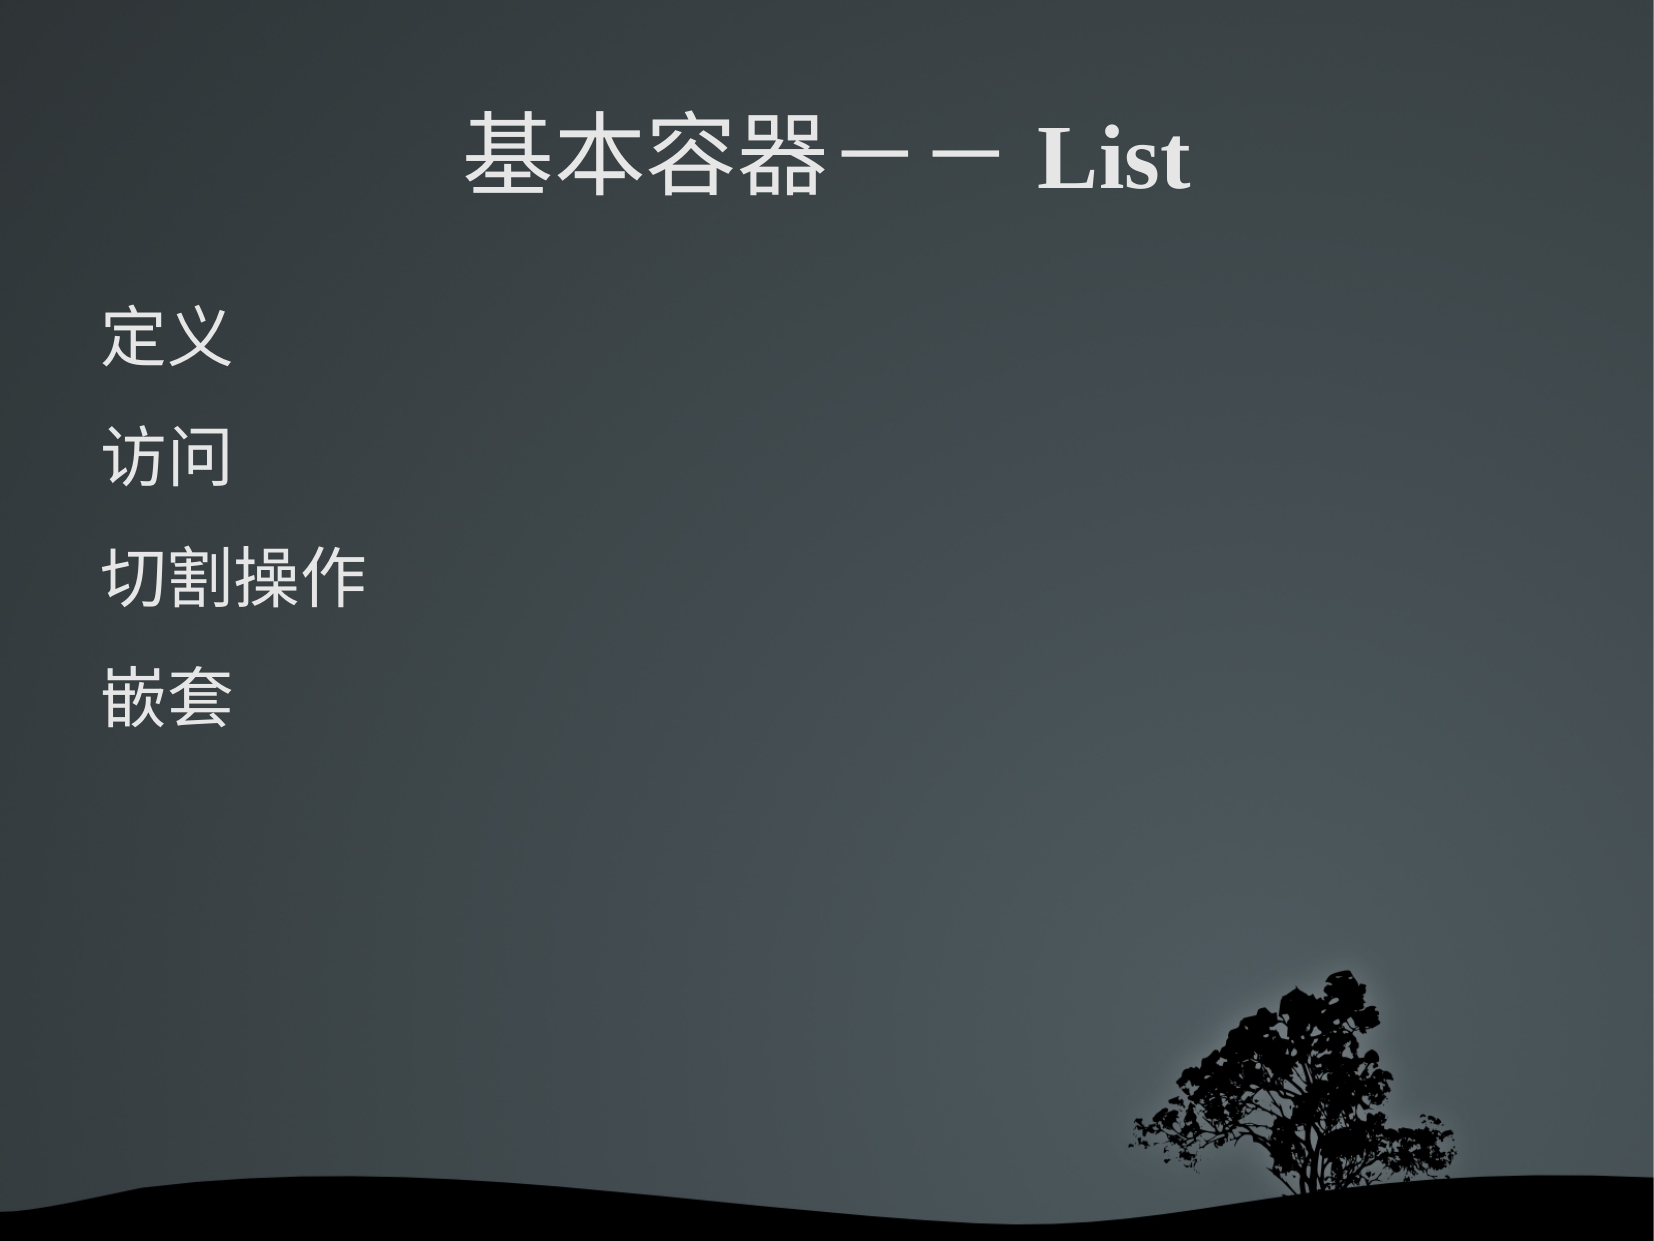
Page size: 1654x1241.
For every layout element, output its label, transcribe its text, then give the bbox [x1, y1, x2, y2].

picture [0, 0, 1654, 1241]
list 定义 访问 切割操作 嵌套 [82, 290, 1571, 1109]
title 基本容器－－List [82, 49, 1571, 257]
